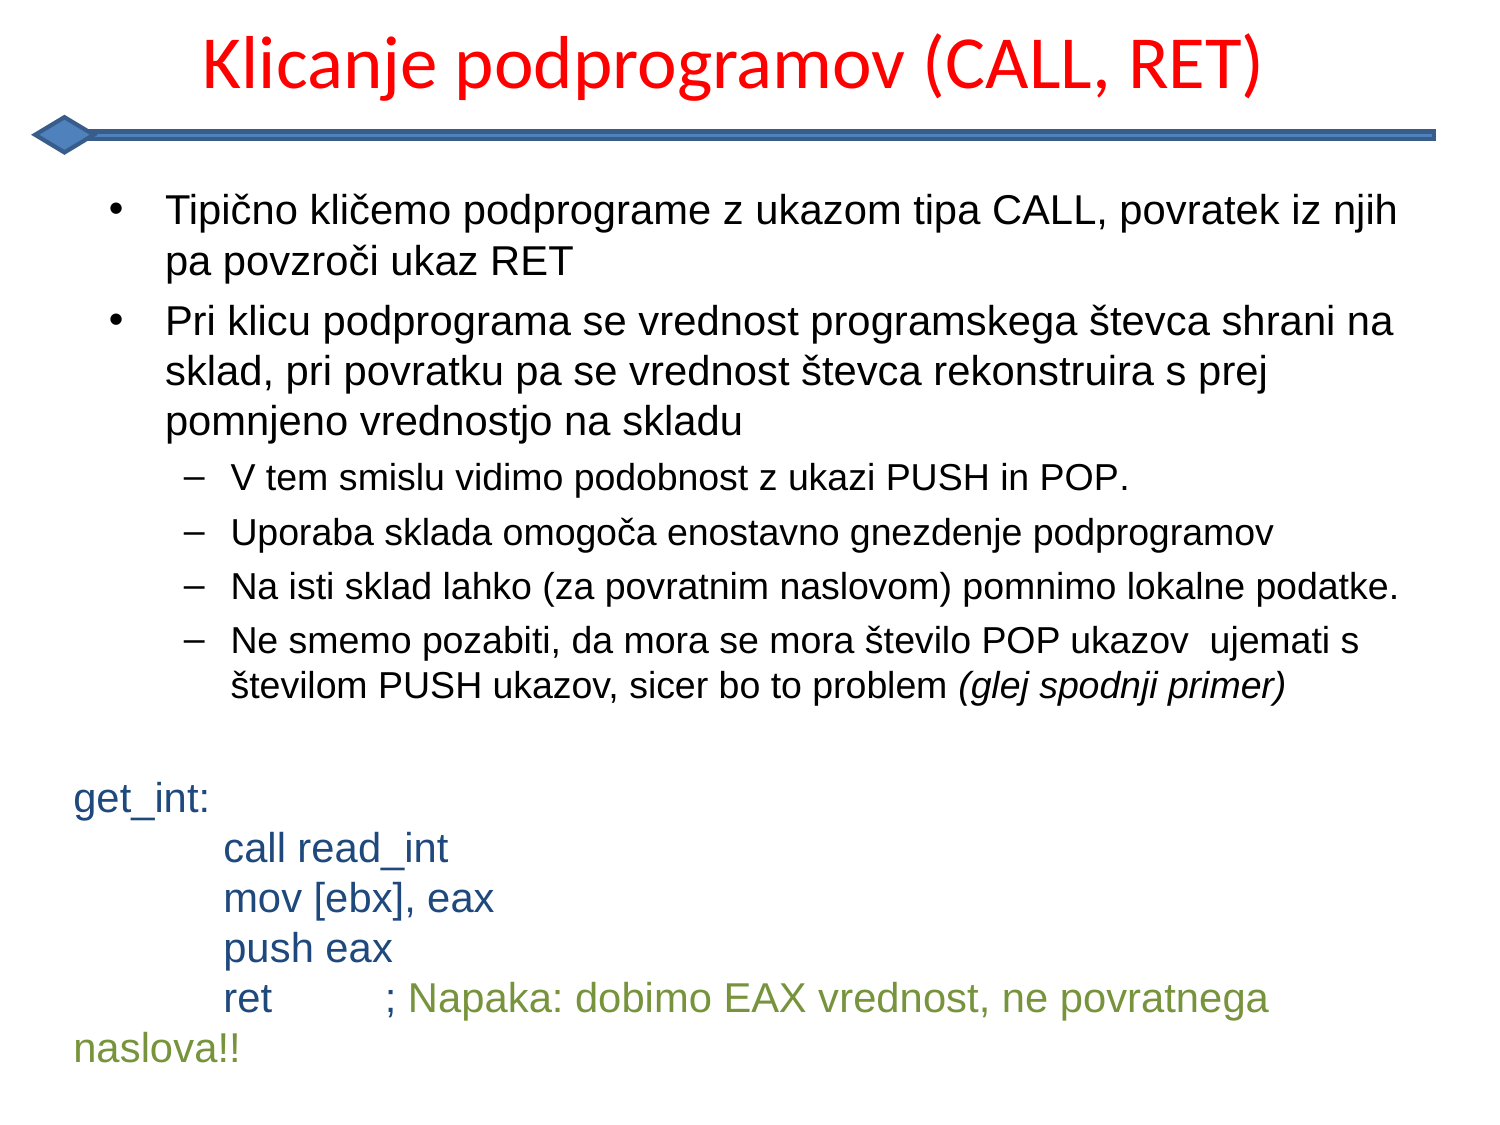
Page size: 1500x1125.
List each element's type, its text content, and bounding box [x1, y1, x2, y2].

title Klicanje podprogramov (CALL, RET) [58, 0, 1409, 118]
list Tipično kličemo podprograme z ukazom tipa CALL, povratek iz njih pa povzroči ukaz RET Pri klicu podprograma se vrednost programskega števca shrani na sklad, pri povratku pa se vrednost števca rekonstruira s prej pomnjeno vrednostjo na skladu V tem smislu vidimo podobnost z ukazi PUSH in POP. Uporaba sklada omogoča enostavno gnezdenje podprogramov Na isti sklad lahko (za povratnim naslovom) pomnimo lokalne podatke. Ne smemo pozabiti, da mora se mora število POP ukazov ujemati s številom PUSH ukazov, sicer bo to problem (glej spodnji primer) [93, 175, 1444, 763]
text_box get_int: call read_int mov [ebx], eax push eax ret ; Napaka: dobimo EAX vrednost, ne povratnega naslova!! [58, 763, 1454, 1079]
